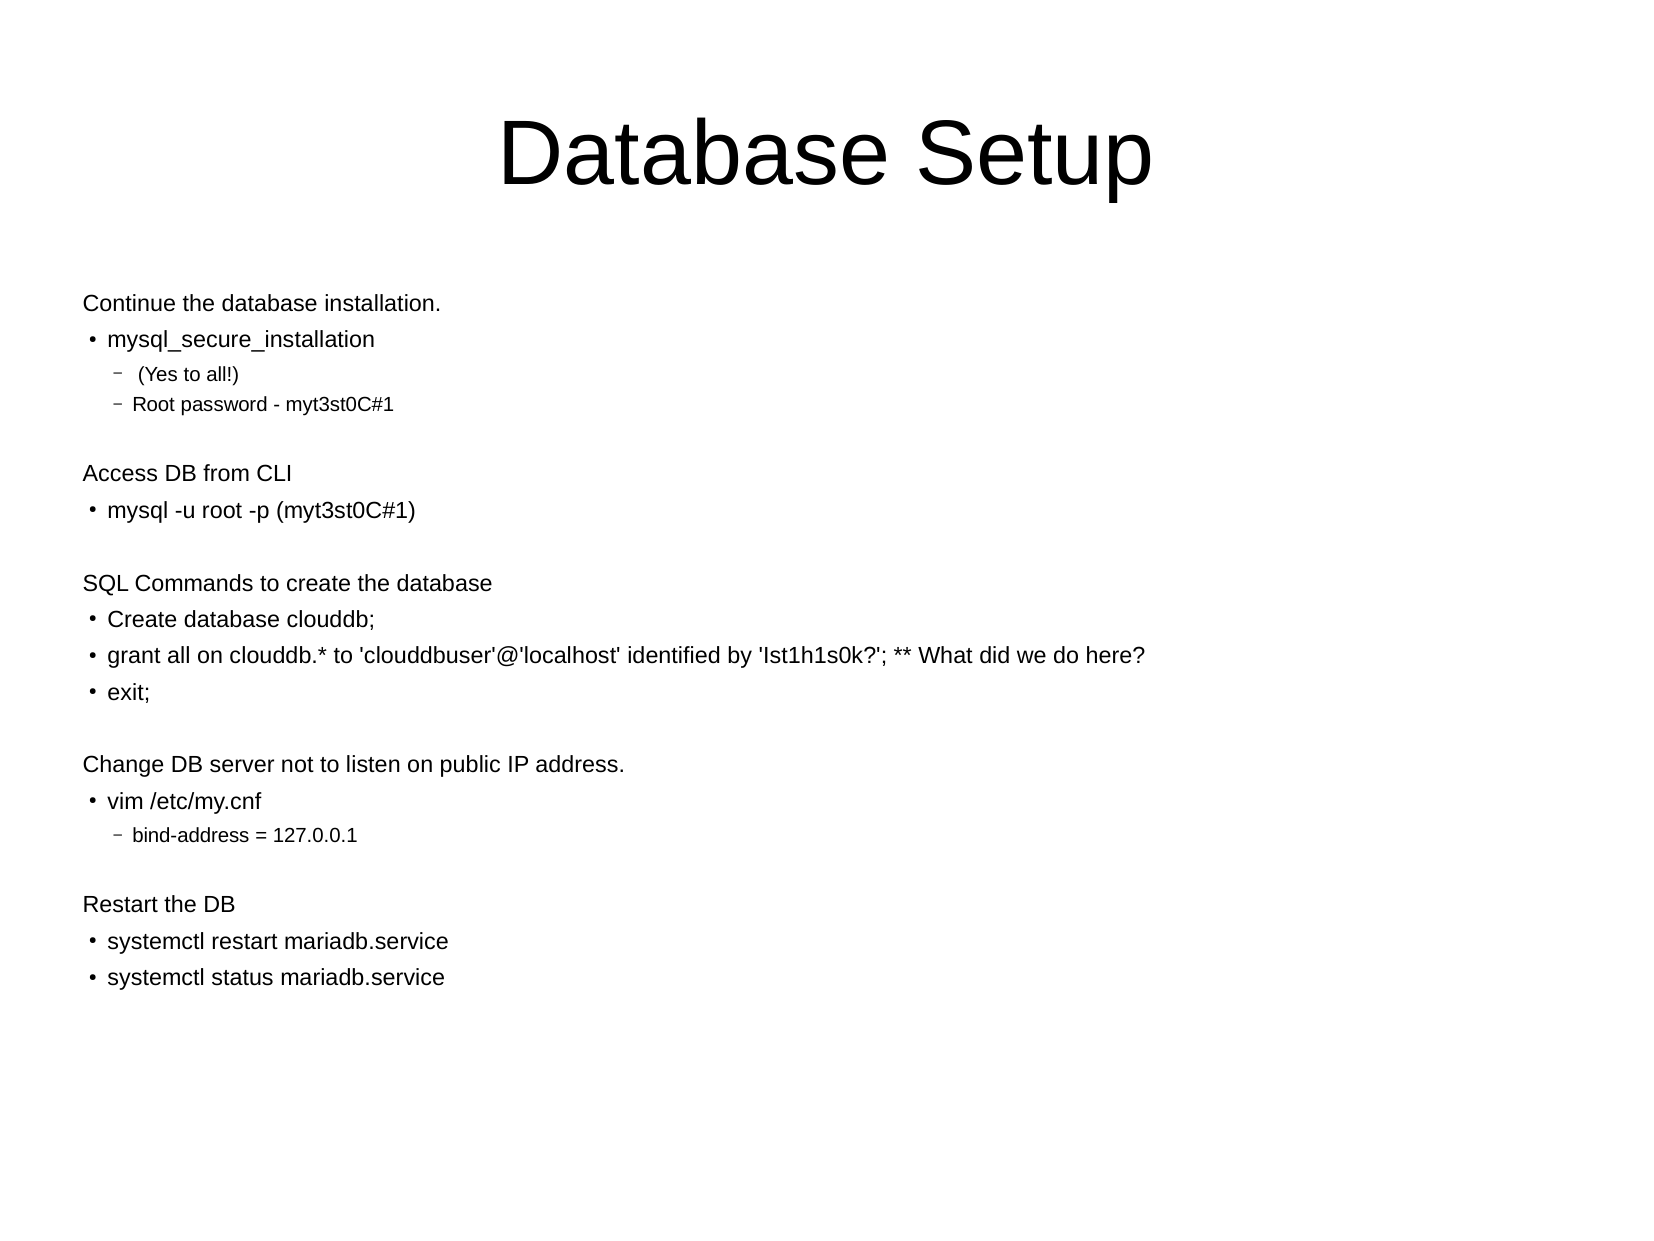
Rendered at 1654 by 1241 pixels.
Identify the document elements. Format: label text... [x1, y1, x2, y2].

title Database Setup [82, 49, 1571, 257]
list Continue the database installation. mysql_secure_installation (Yes to all!) Root password - myt3st0C#1 Access DB from CLI mysql -u root -p (myt3st0C#1) SQL Commands to create the database Create database clouddb; grant all on clouddb.* to 'clouddbuser'@'localhost' identified by 'Ist1h1s0k?'; ** What did we do here? exit; Change DB server not to listen on public IP address. vim /etc/my.cnf bind-address = 127.0.0.1 Restart the DB systemctl restart mariadb.service systemctl status mariadb.service [82, 290, 1571, 1010]
